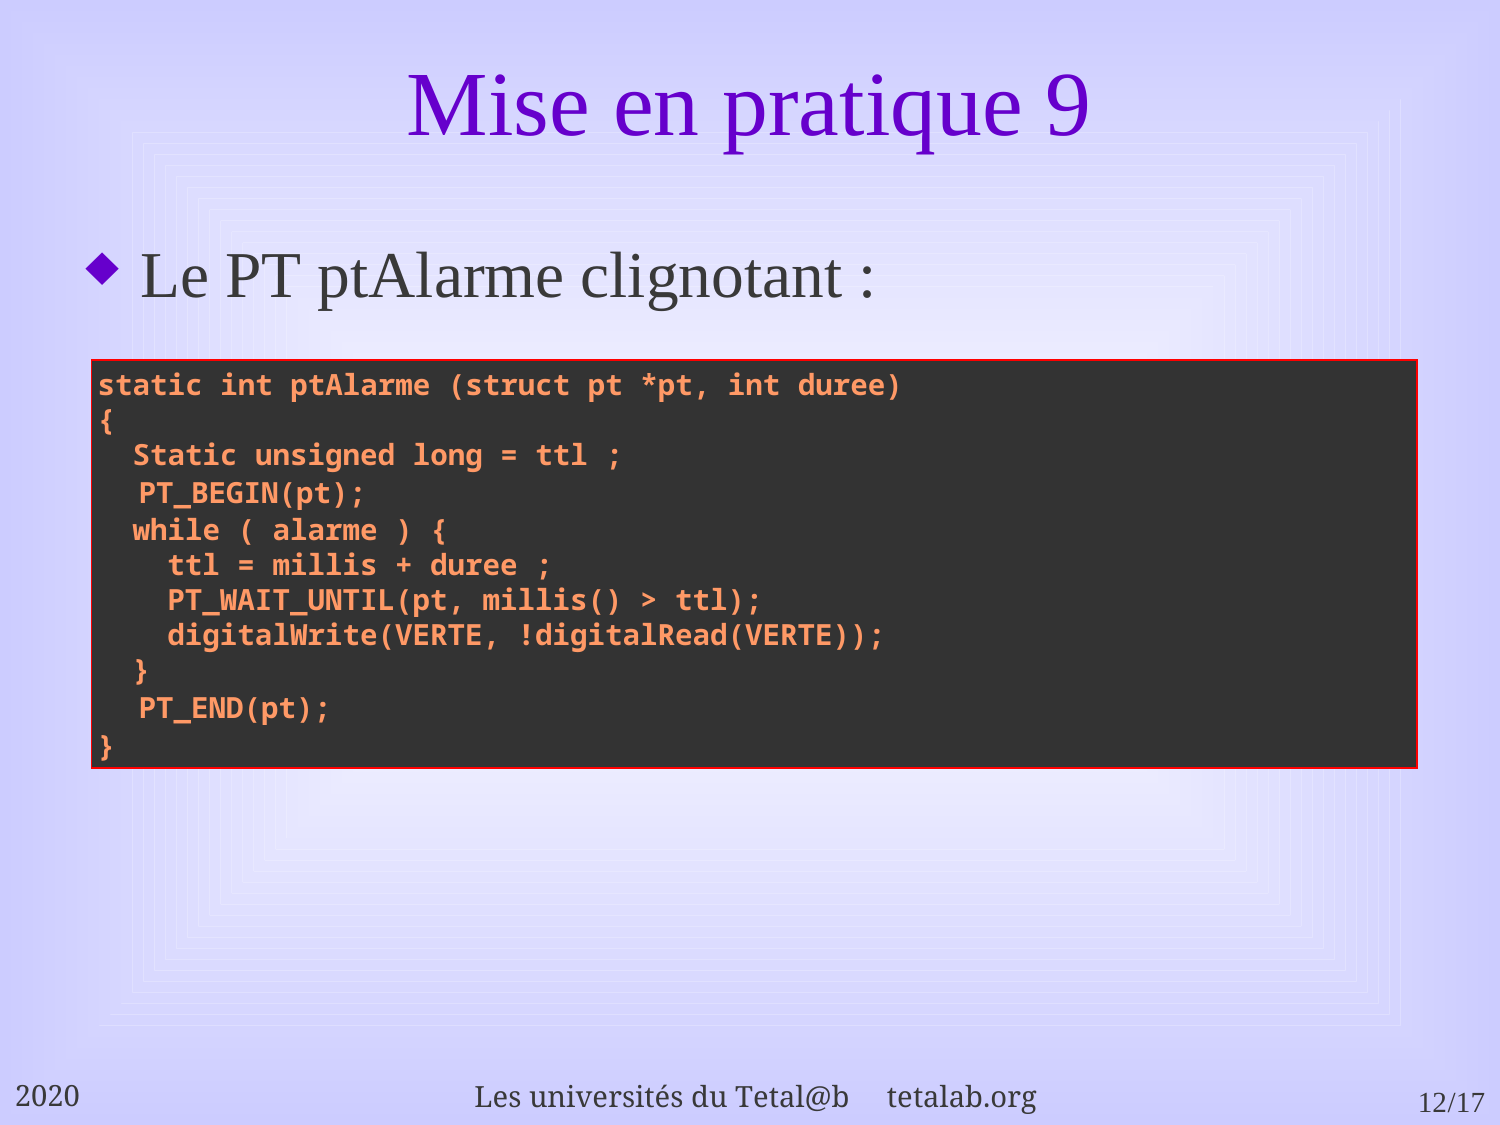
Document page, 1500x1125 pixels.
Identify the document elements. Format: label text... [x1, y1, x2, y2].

text_box static int ptAlarme (struct pt *pt, int duree) { Static unsigned long = ttl ; PT_BEGIN(pt); while ( alarme ) { ttl = millis + duree ; PT_WAIT_UNTIL(pt, millis() > ttl); digitalWrite(VERTE, !digitalRead(VERTE)); } PT_END(pt); } [92, 360, 1417, 768]
list Le PT ptAlarme clignotant : [70, 224, 1453, 414]
title Mise en pratique 9 [0, 0, 1500, 198]
